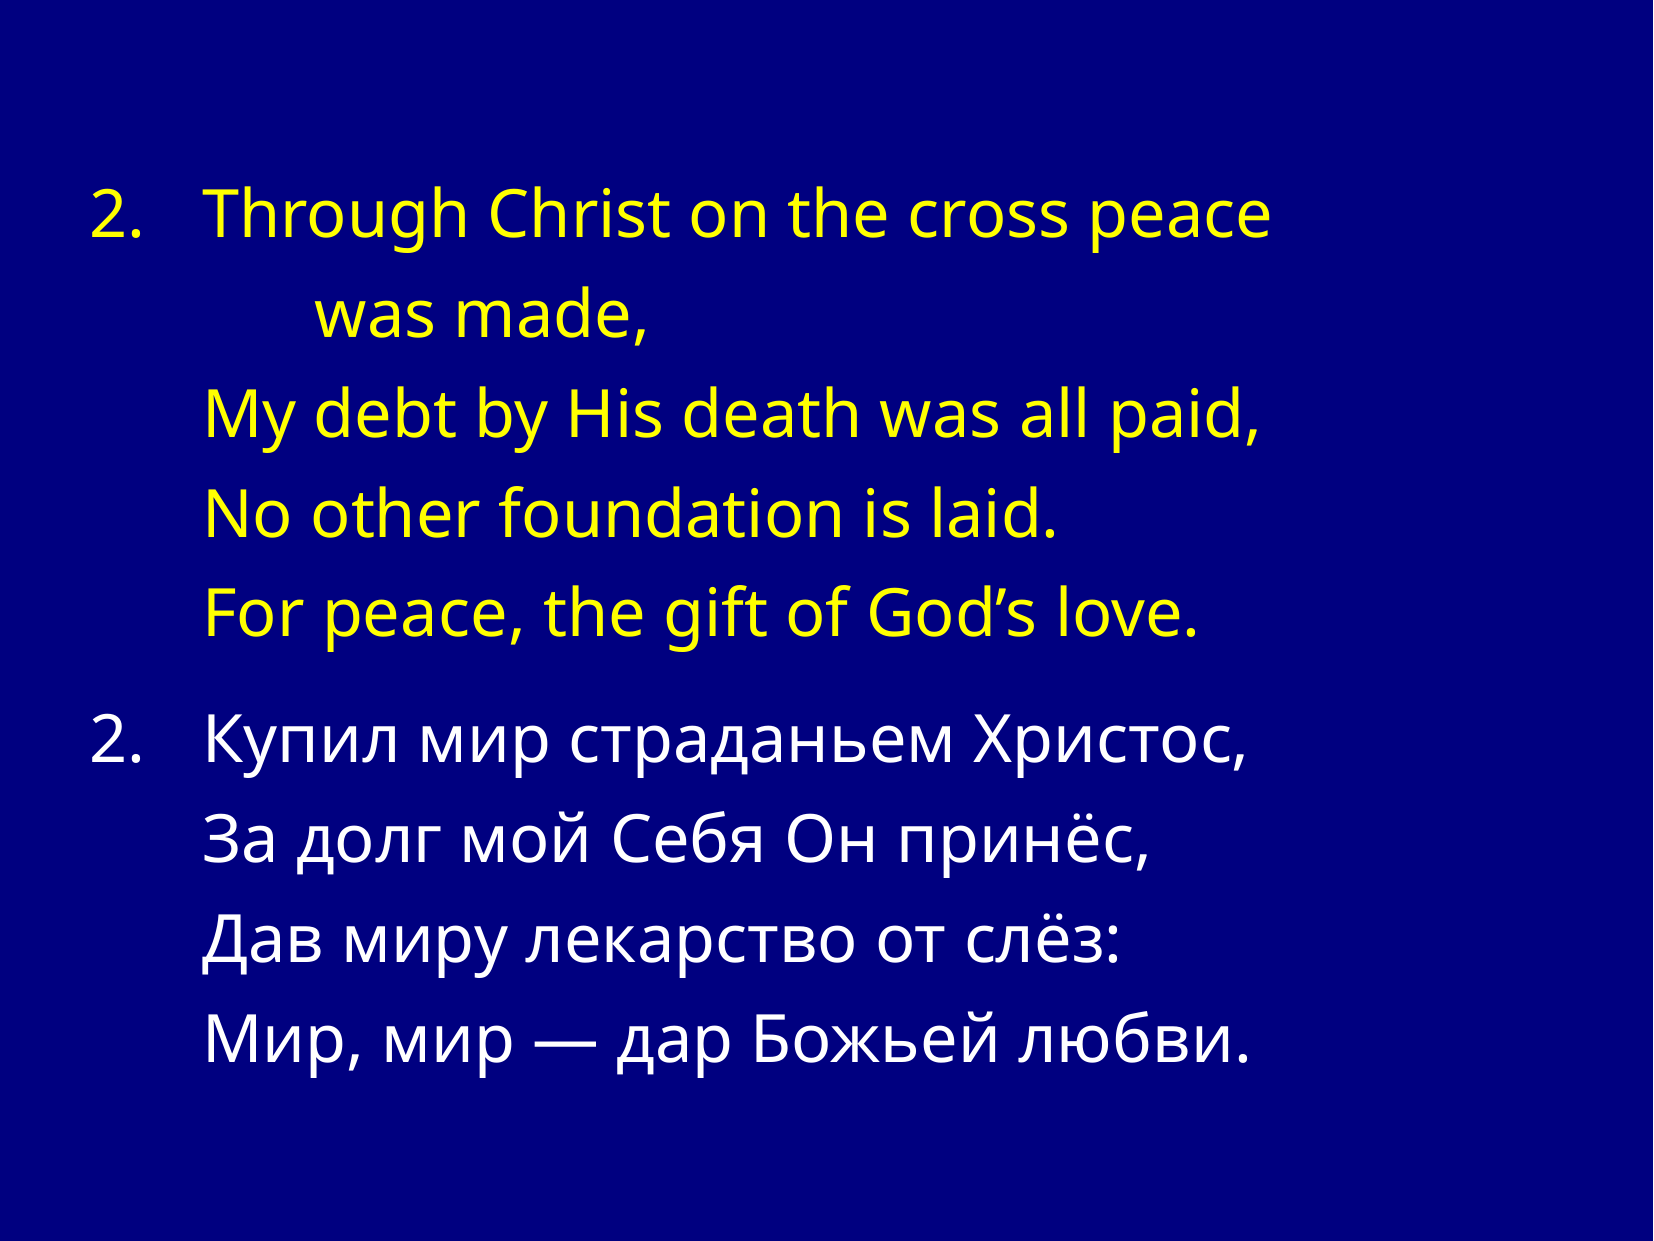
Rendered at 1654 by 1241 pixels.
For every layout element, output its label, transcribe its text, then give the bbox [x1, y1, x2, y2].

text_box 2. Купил мир страданьем Христос, За долг мой Себя Он принёс, Дав миру лекарство от слёз: Мир, мир — дар Божьей любви. [75, 675, 1576, 1163]
text_box 2. Through Christ on the cross peace was made, My debt by His death was all paid, No other foundation is laid. For peace, the gift of God’s love. [75, 150, 1576, 675]
